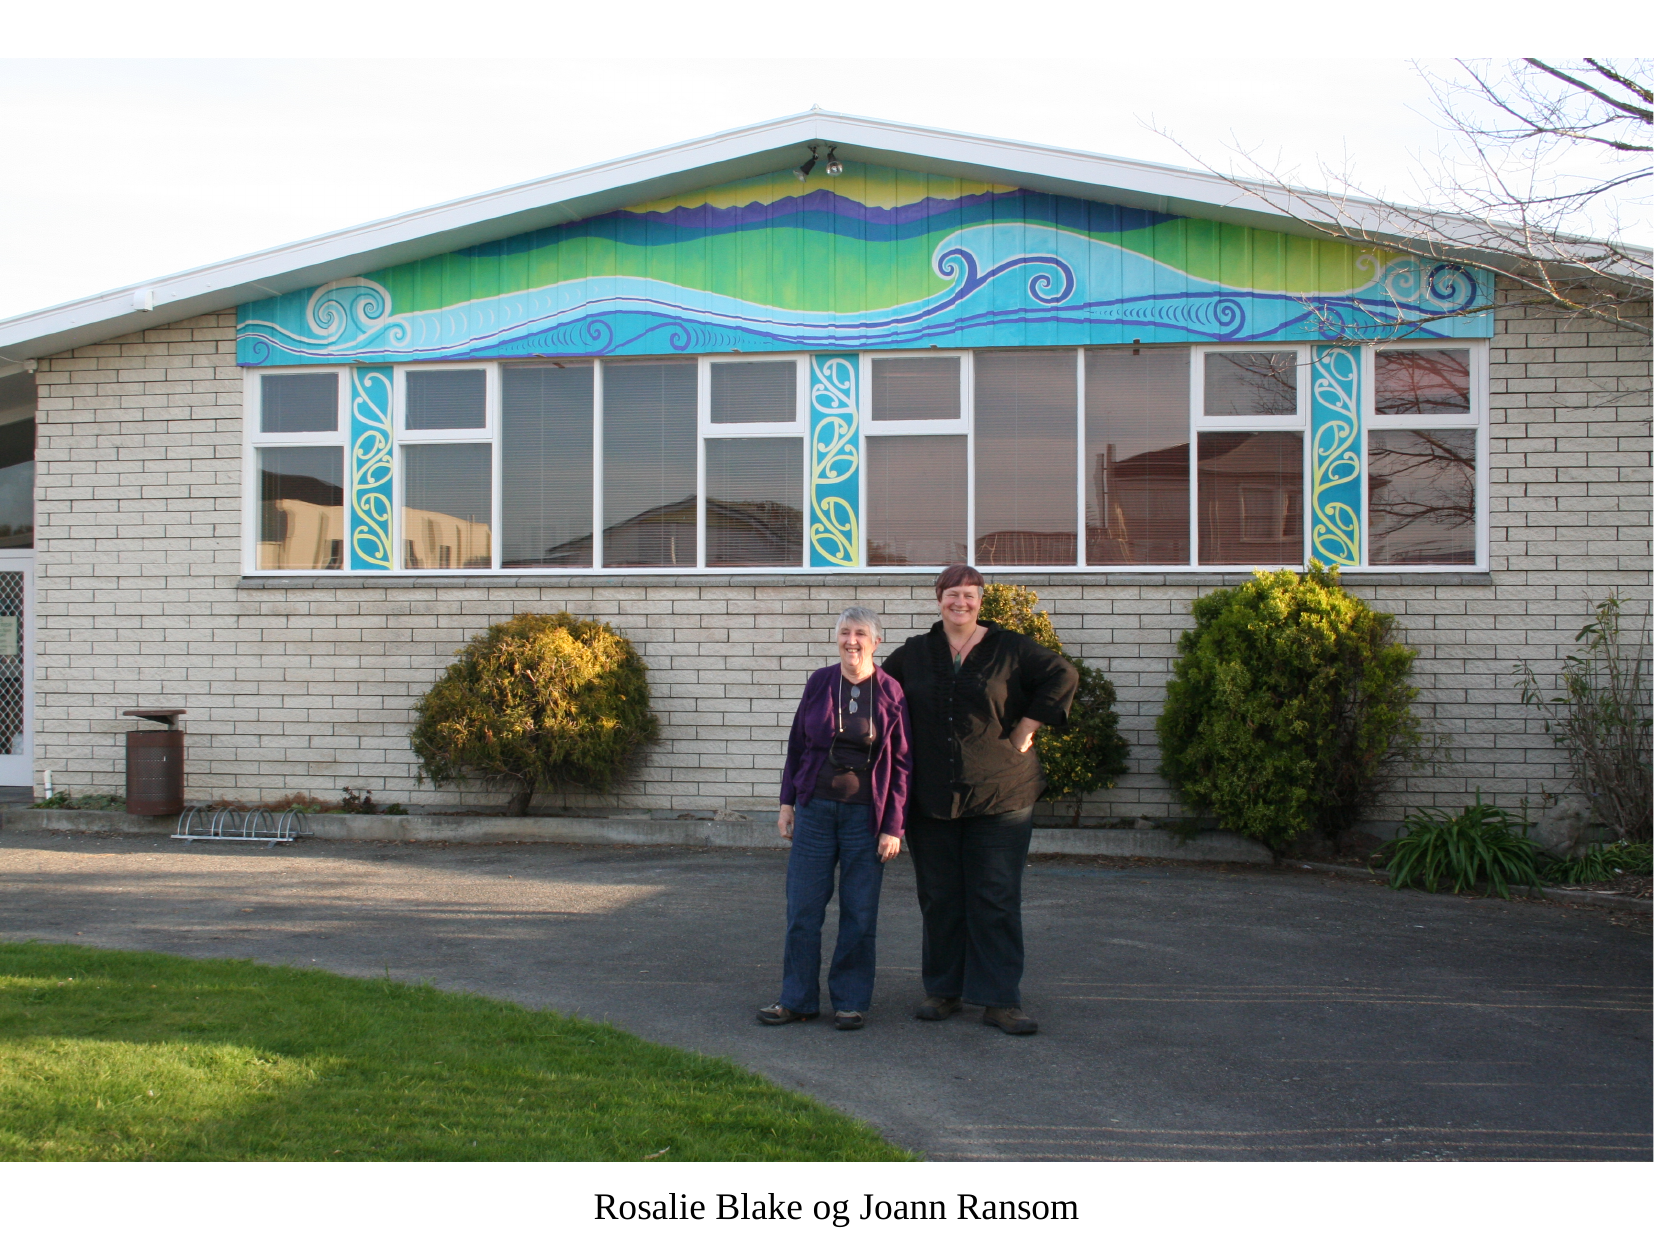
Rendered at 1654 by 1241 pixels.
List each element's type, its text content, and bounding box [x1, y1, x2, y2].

picture [0, 58, 1654, 1162]
text_box Rosalie Blake og Joann Ransom [578, 1178, 1152, 1236]
